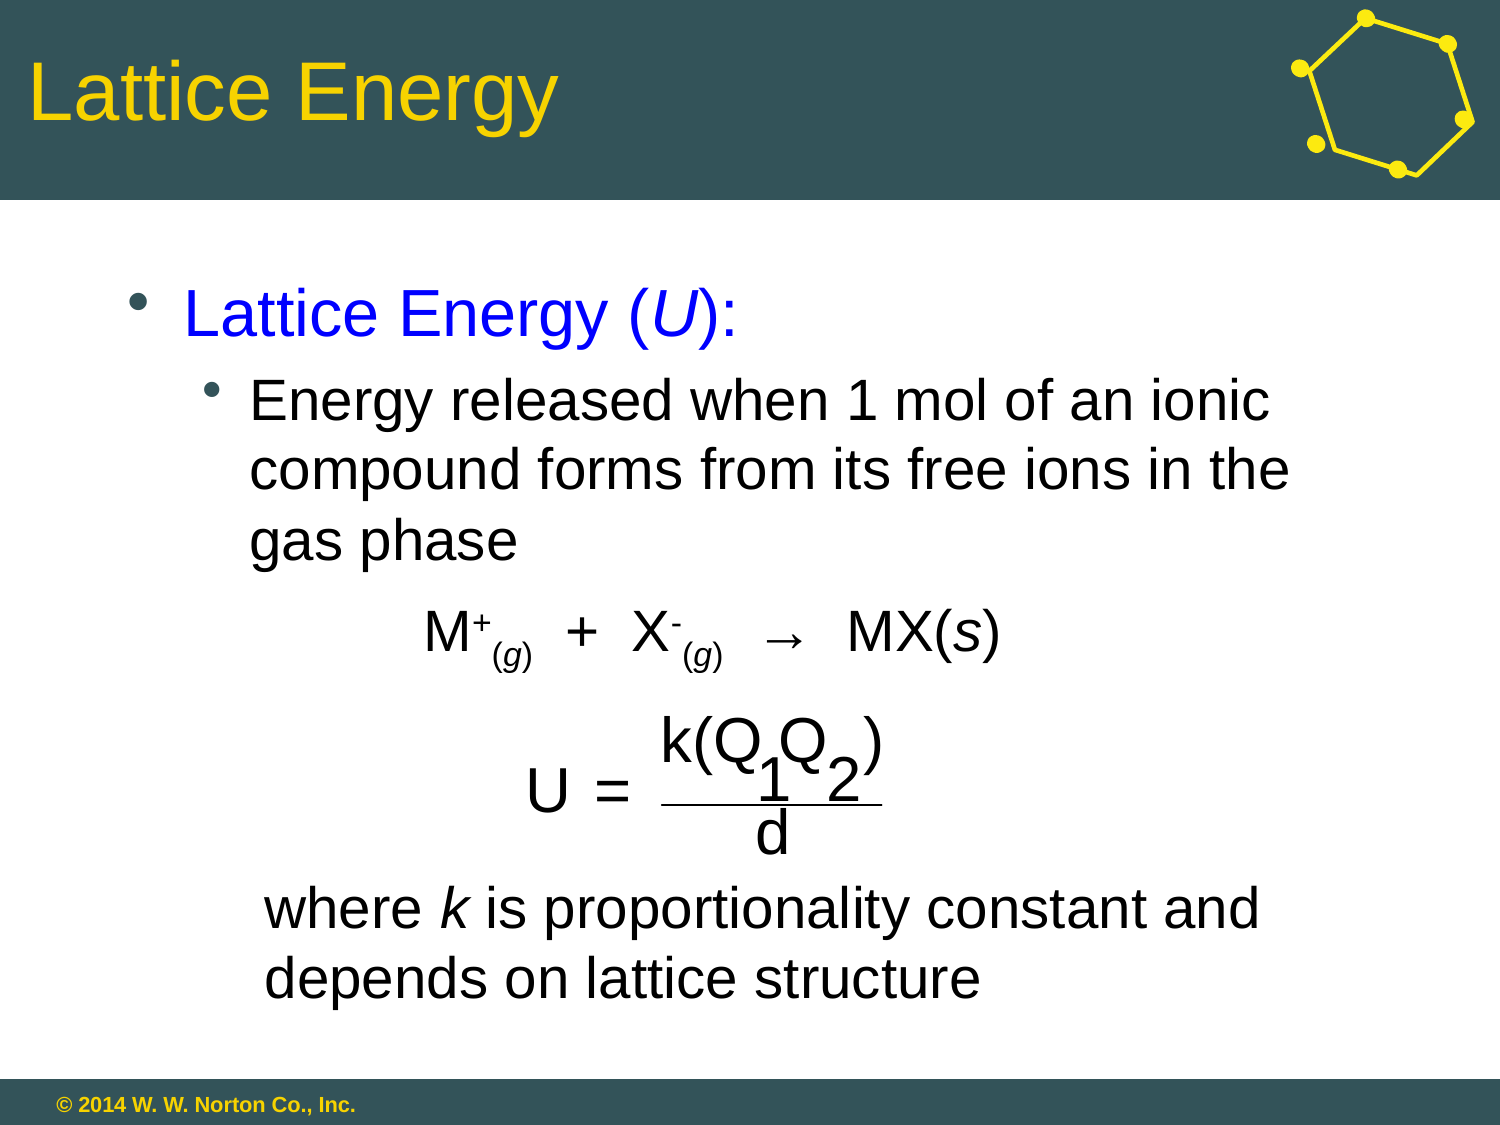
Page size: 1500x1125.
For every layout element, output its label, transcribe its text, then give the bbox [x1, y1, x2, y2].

list Lattice Energy (U): Energy released when 1 mol of an ionic compound forms from its free ions in the gas phase M+(g) + X-(g) → MX(s) [112, 262, 1388, 688]
title Lattice Energy [12, 6, 1288, 169]
text_box where k is proportionality constant and depends on lattice structure [249, 862, 1388, 1018]
chart [525, 712, 888, 861]
